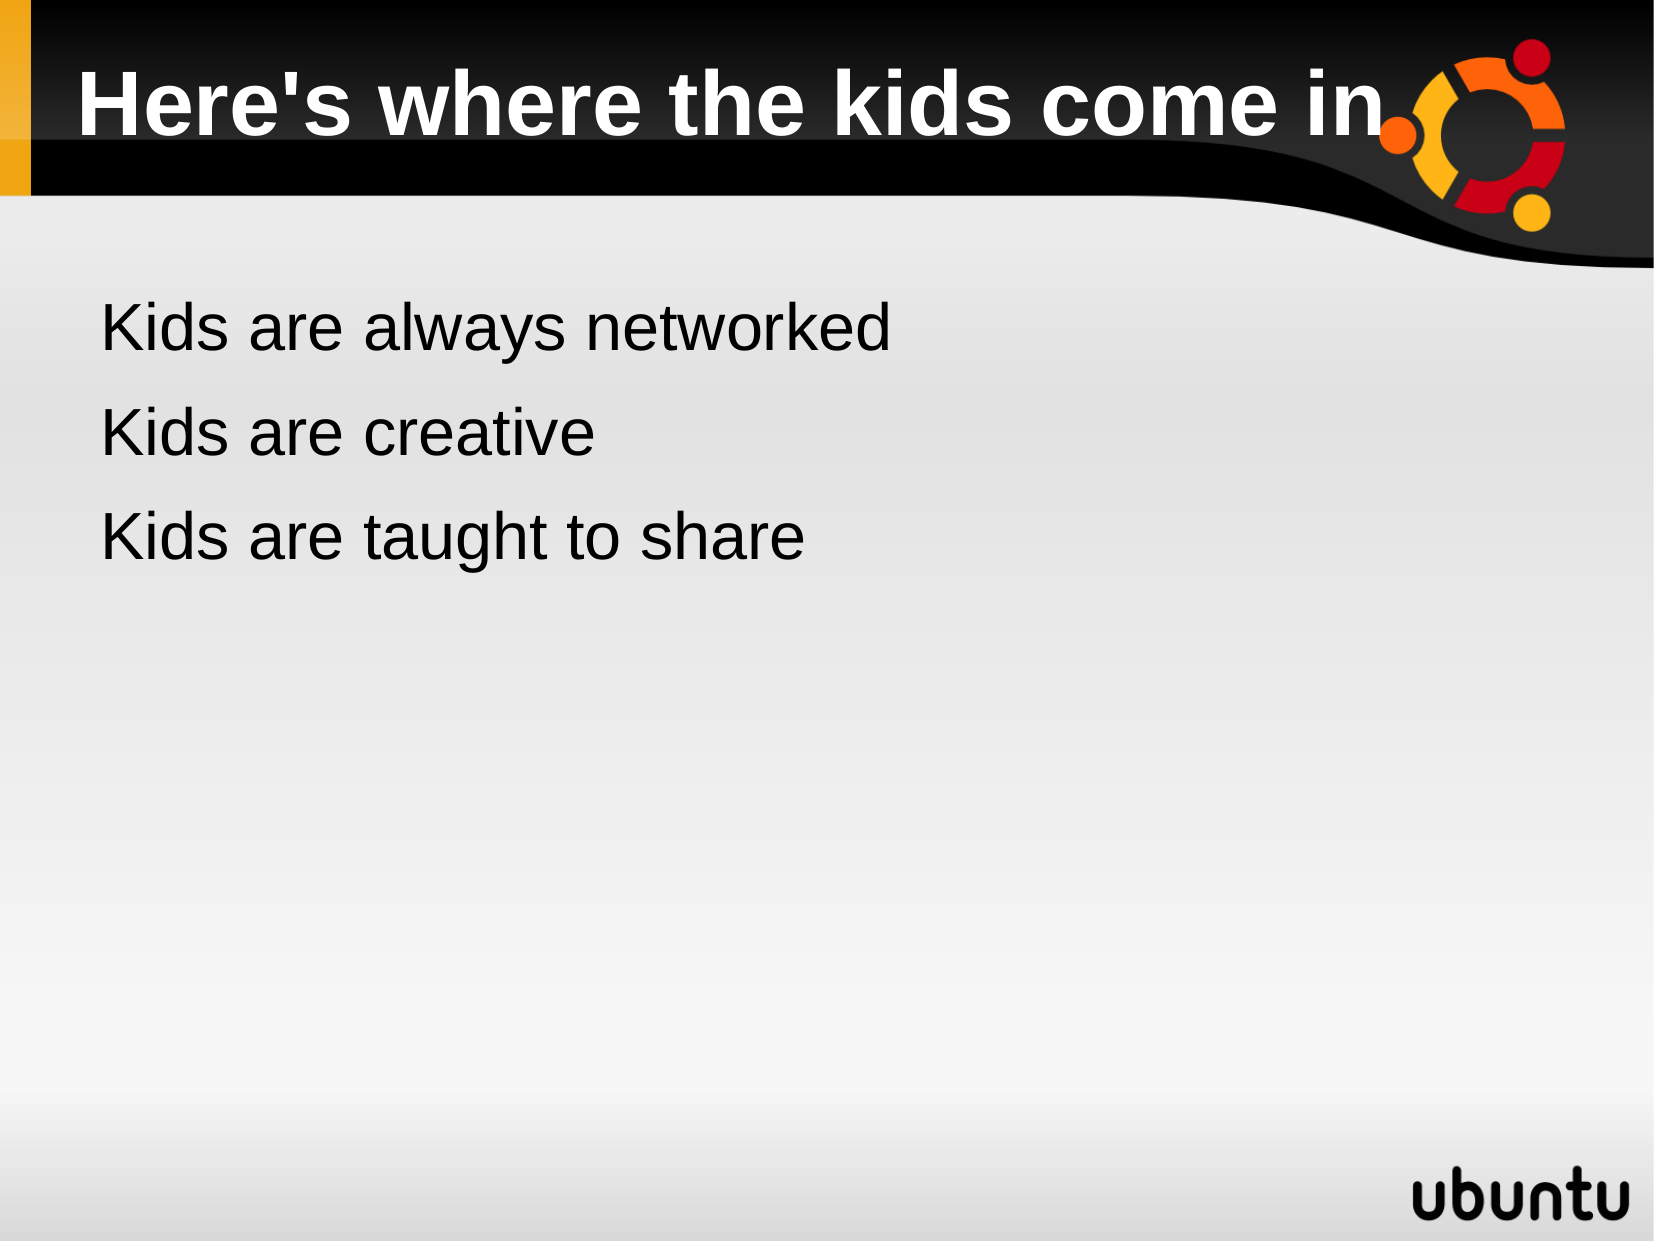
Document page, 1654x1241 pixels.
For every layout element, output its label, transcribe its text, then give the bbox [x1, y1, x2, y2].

list Kids are always networked Kids are creative Kids are taught to share [82, 290, 1571, 1109]
title Here's where the kids come in [76, 0, 1565, 208]
picture [0, 0, 1654, 1241]
